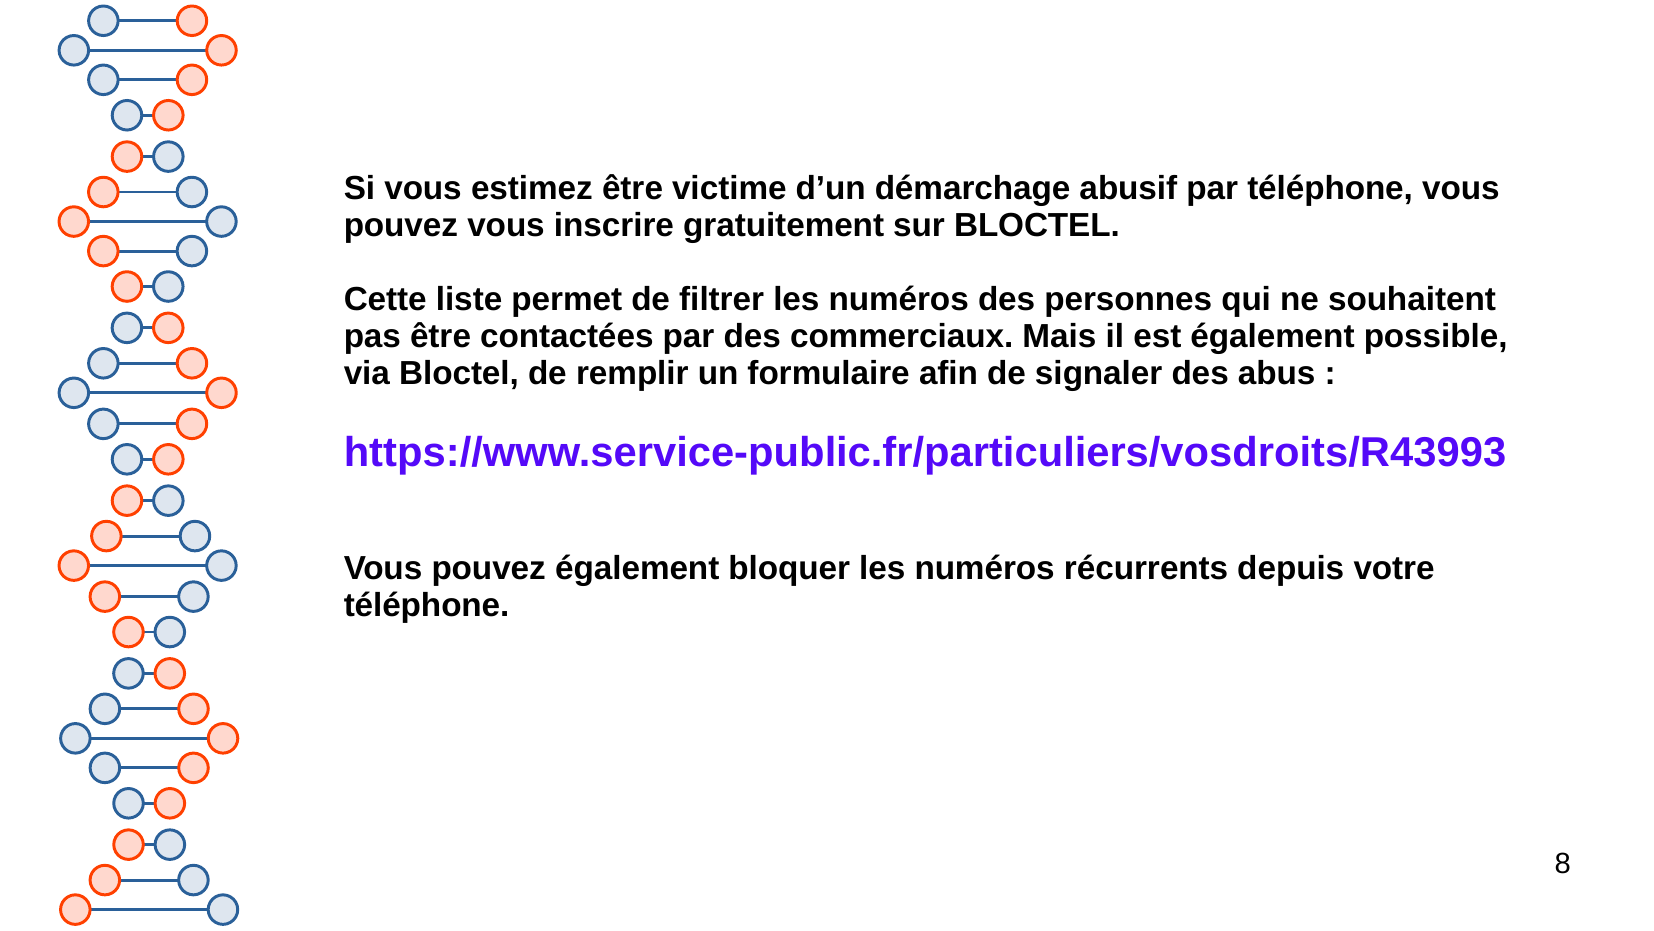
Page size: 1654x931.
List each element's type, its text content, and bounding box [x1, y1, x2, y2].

text_box Si vous estimez être victime d’un démarchage abusif par téléphone, vous pouvez vous inscrire gratuitement sur BLOCTEL. Cette liste permet de filtrer les numéros des personnes qui ne souhaitent pas être contactées par des commerciaux. Mais il est également possible, via Bloctel, de remplir un formulaire afin de signaler des abus : https://www.service-public.fr/particuliers/vosdroits/R43993 Vous pouvez également bloquer les numéros récurrents depuis votre téléphone. [329, 162, 1570, 753]
